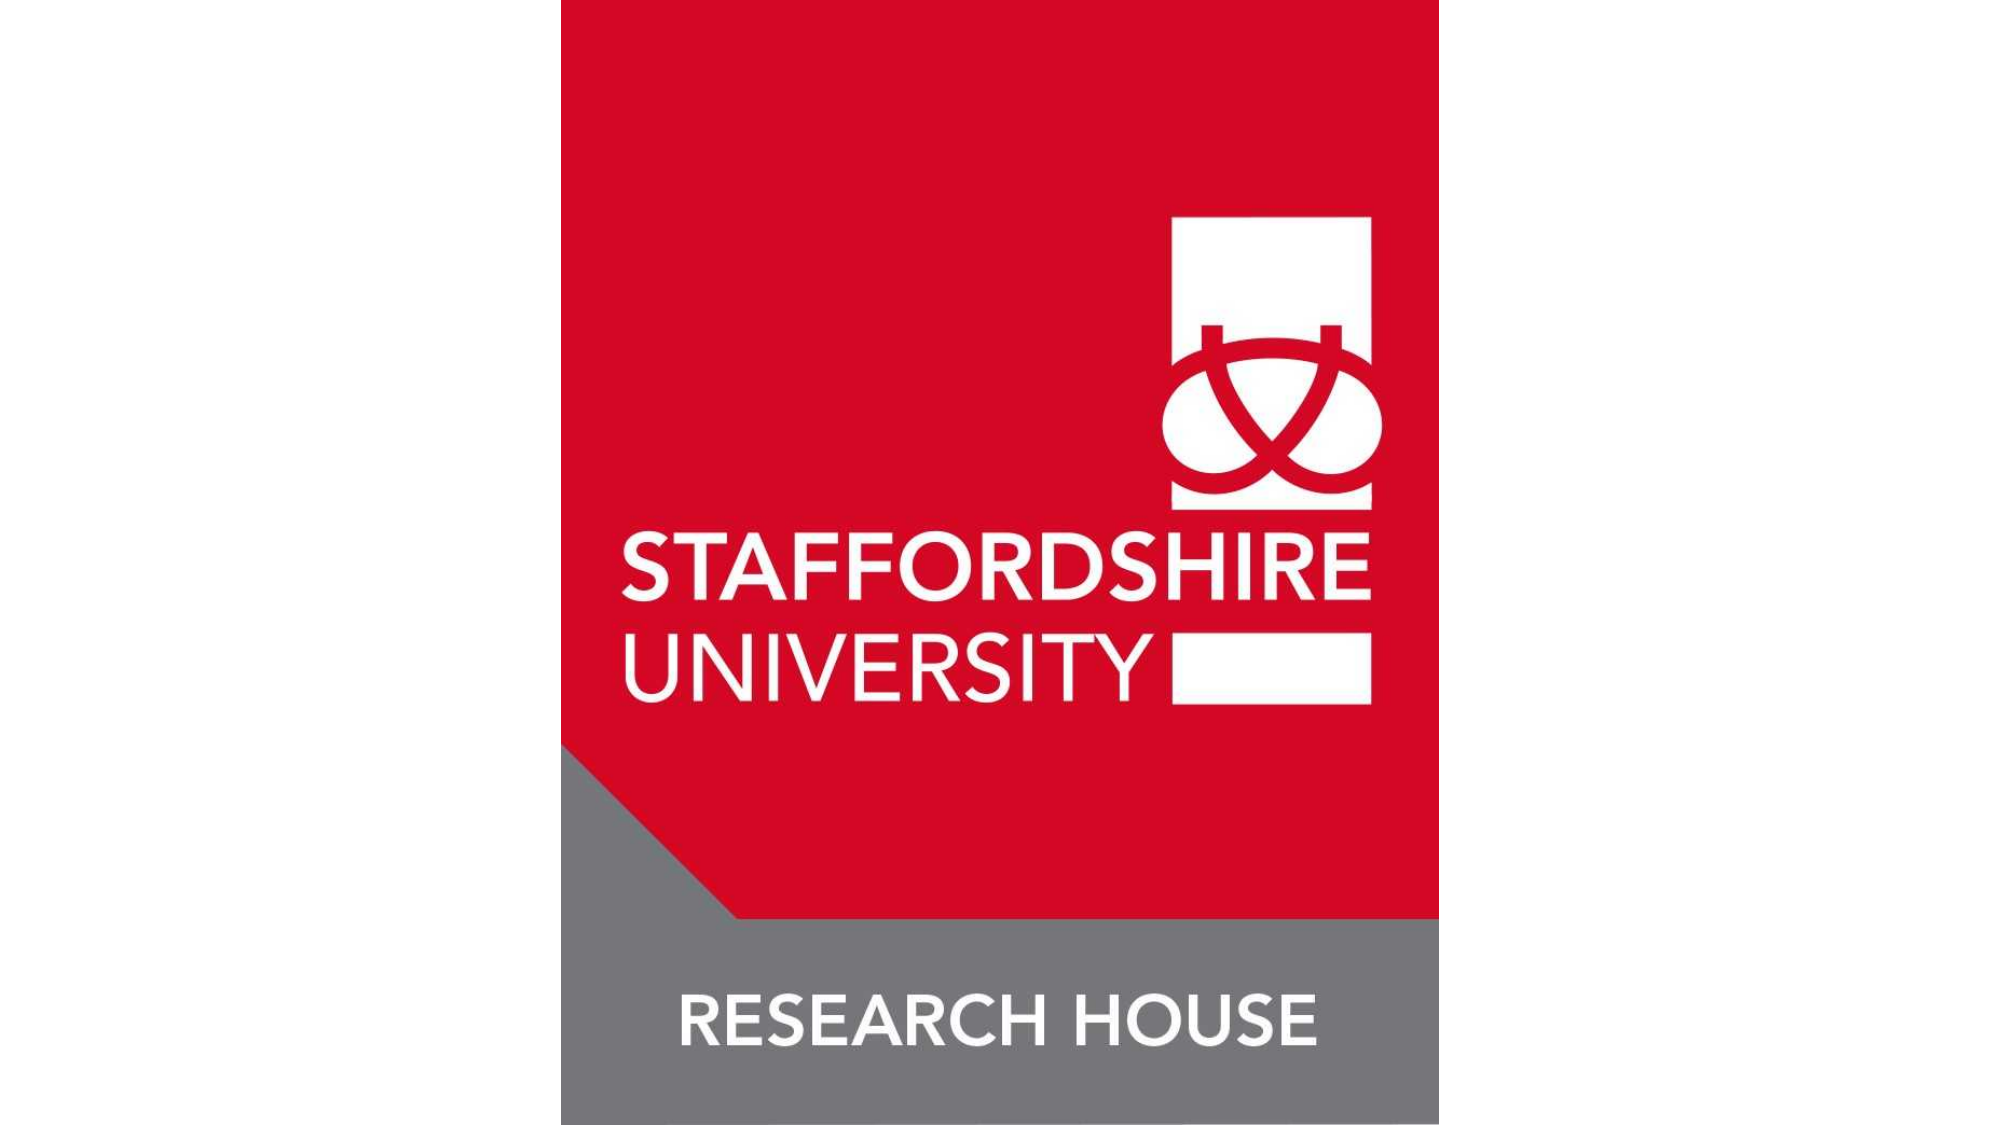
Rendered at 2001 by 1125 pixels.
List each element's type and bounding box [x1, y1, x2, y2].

picture [561, 0, 1439, 1125]
